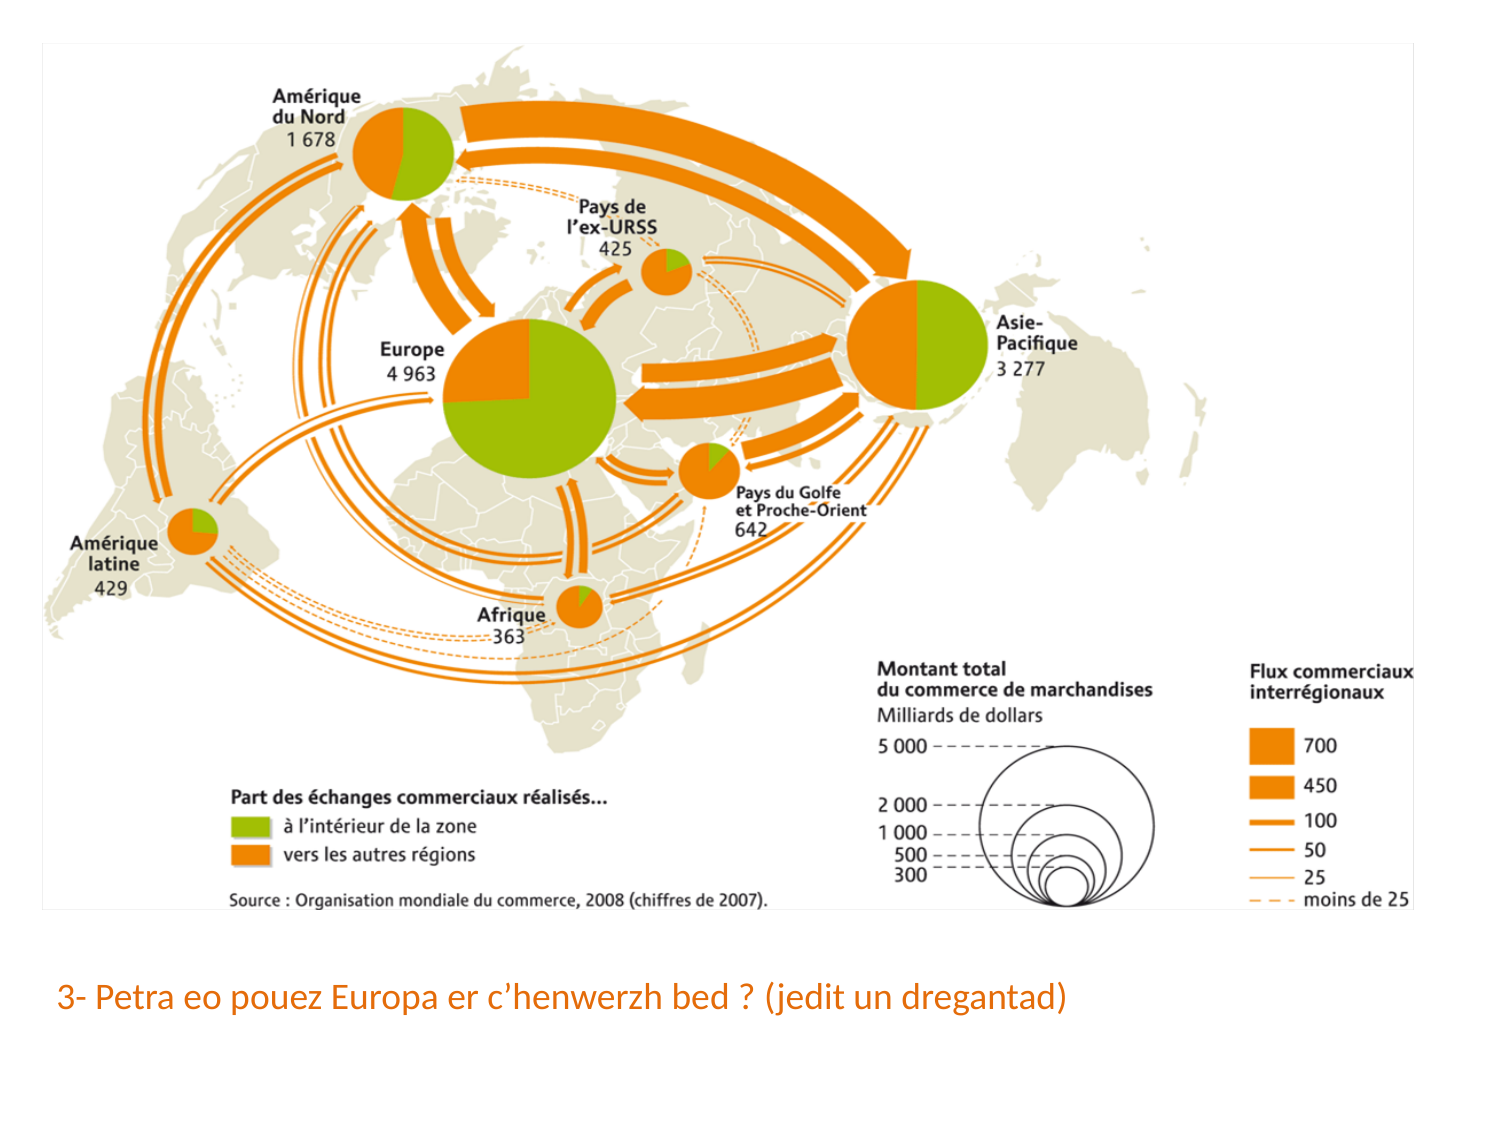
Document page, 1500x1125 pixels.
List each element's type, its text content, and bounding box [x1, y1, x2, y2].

text_box 3- Petra eo pouez Europa er c’henwerzh bed ? (jedit un dregantad) [41, 964, 1459, 1025]
picture [41, 42, 1415, 911]
